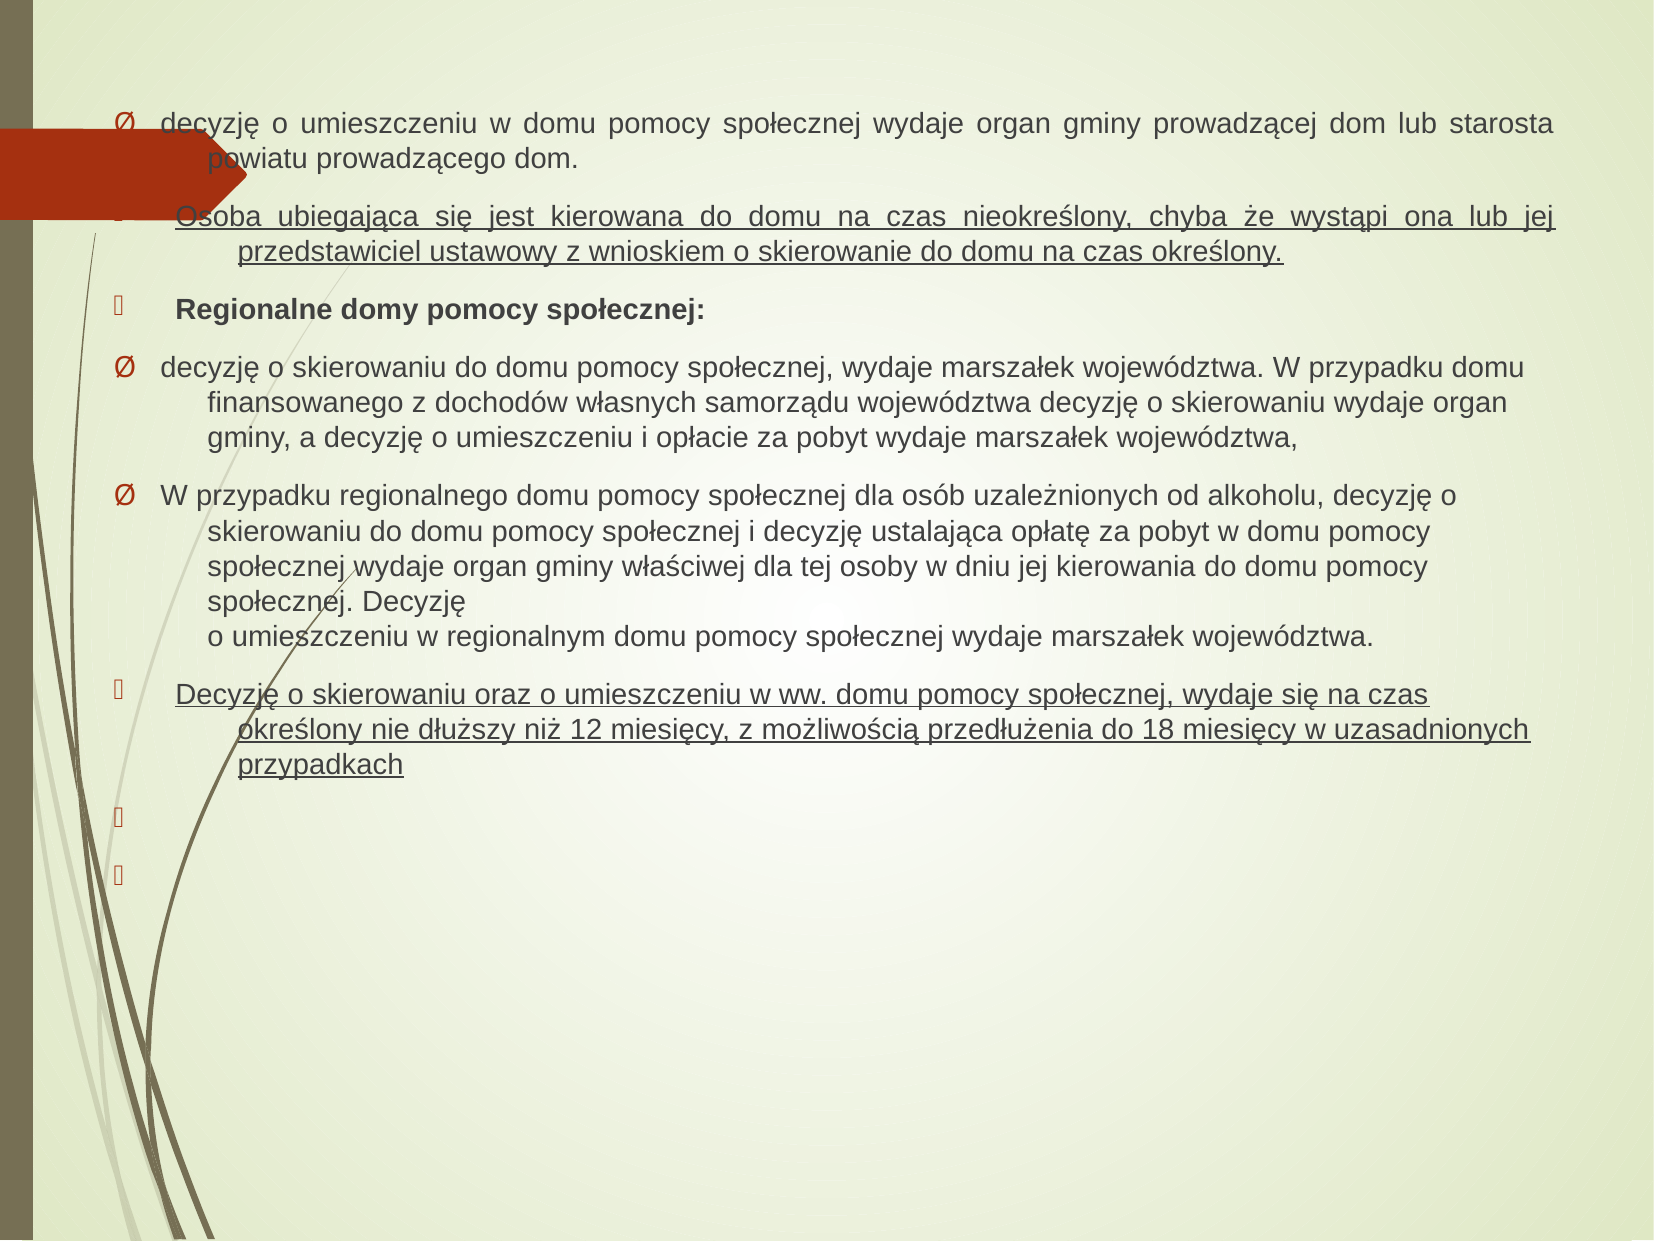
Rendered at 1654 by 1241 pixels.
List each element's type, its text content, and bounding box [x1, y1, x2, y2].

list decyzję o umieszczeniu w domu pomocy społecznej wydaje organ gminy prowadzącej dom lub starosta powiatu prowadzącego dom. Osoba ubiegająca się jest kierowana do domu na czas nieokreślony, chyba że wystąpi ona lub jej przedstawiciel ustawowy z wnioskiem o skierowanie do domu na czas określony. Regionalne domy pomocy społecznej: decyzję o skierowaniu do domu pomocy społecznej, wydaje marszałek województwa. W przypadku domu finansowanego z dochodów własnych samorządu województwa decyzję o skierowaniu wydaje organ gminy, a decyzję o umieszczeniu i opłacie za pobyt wydaje marszałek województwa, W przypadku regionalnego domu pomocy społecznej dla osób uzależnionych od alkoholu, decyzję o skierowaniu do domu pomocy społecznej i decyzję ustalająca opłatę za pobyt w domu pomocy społecznej wydaje organ gminy właściwej dla tej osoby w dniu jej kierowania do domu pomocy społecznej. Decyzję o umieszczeniu w regionalnym domu pomocy społecznej wydaje marszałek województwa. Decyzję o skierowaniu oraz o umieszczeniu w ww. domu pomocy społecznej, wydaje się na czas określony nie dłuższy niż 12 miesięcy, z możliwością przedłużenia do 18 miesięcy w uzasadnionych przypadkach [98, 96, 1571, 1109]
